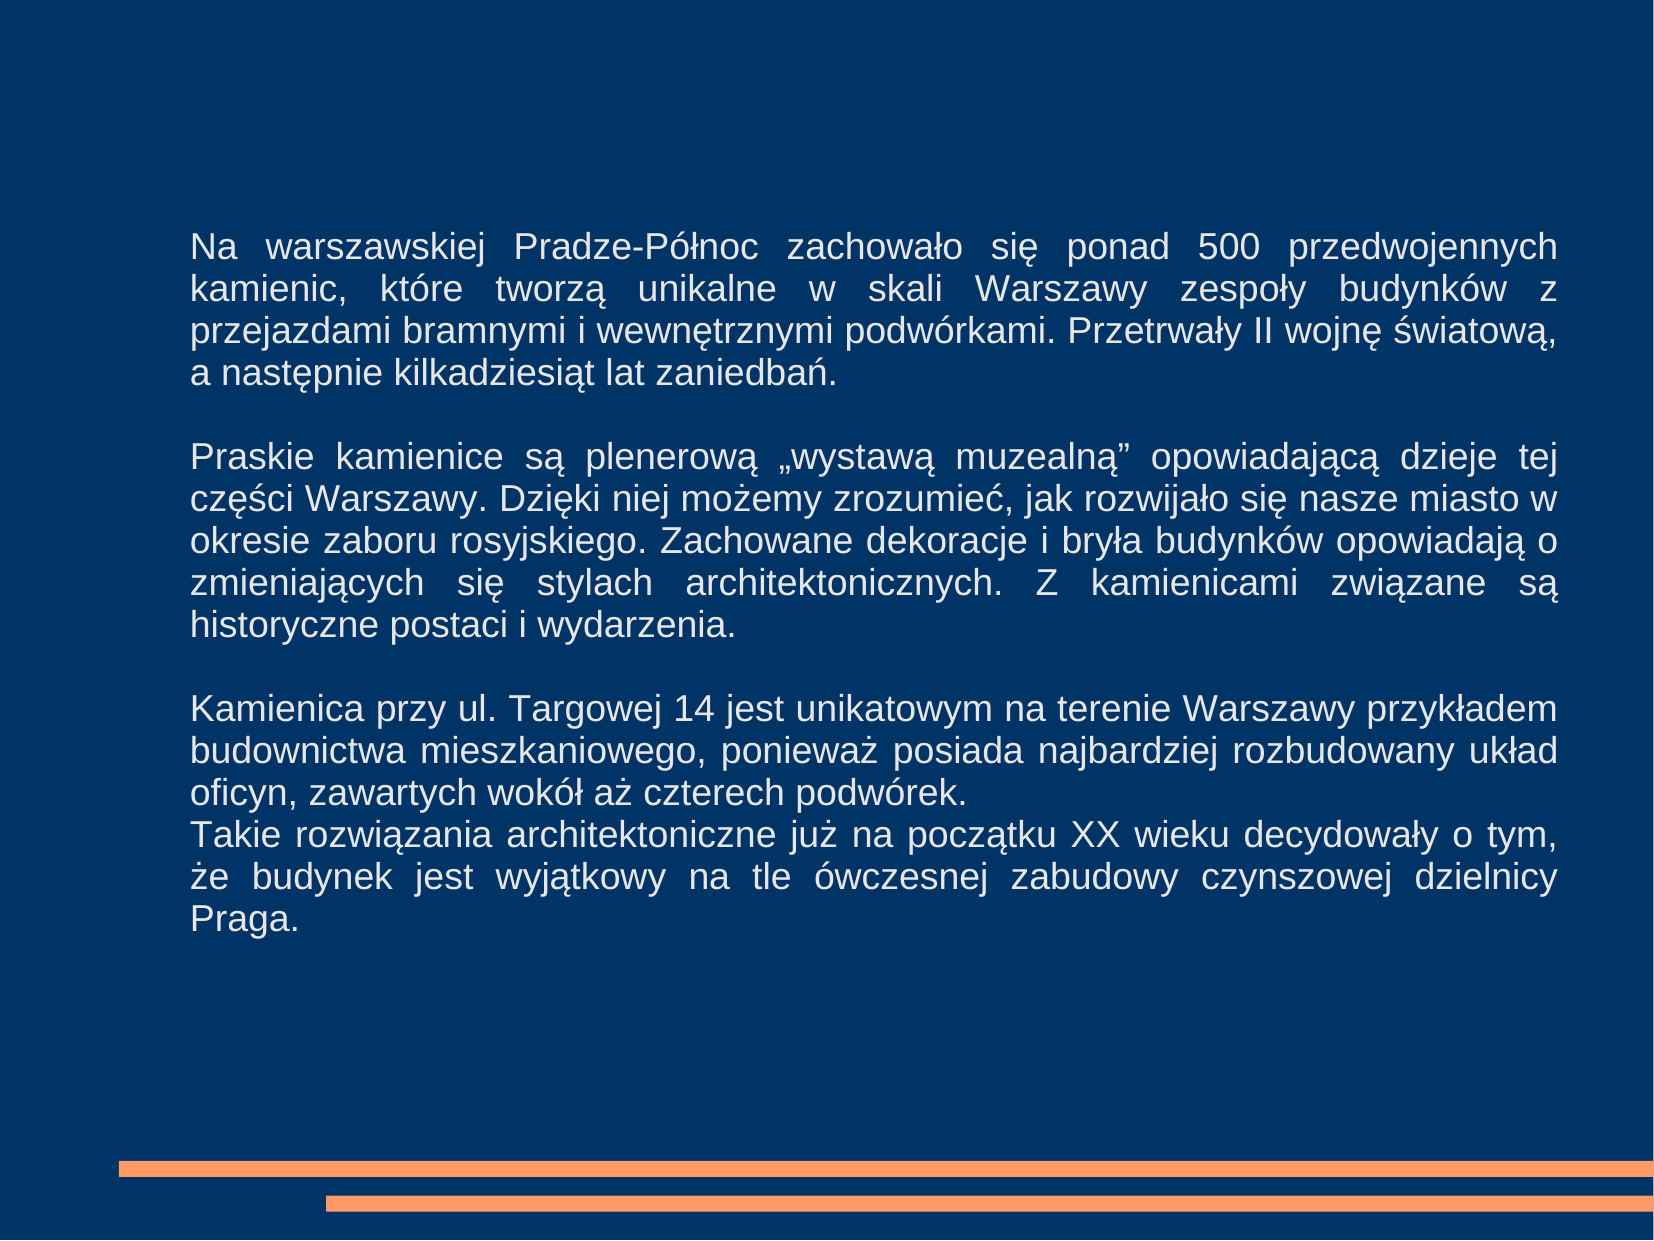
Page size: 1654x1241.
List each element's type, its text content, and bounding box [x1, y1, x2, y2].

list Na warszawskiej Pradze-Północ zachowało się ponad 500 przedwojennych kamienic, które tworzą unikalne w skali Warszawy zespoły budynków z przejazdami bramnymi i wewnętrznymi podwórkami. Przetrwały II wojnę światową, a następnie kilkadziesiąt lat zaniedbań. Praskie kamienice są plenerową „wystawą muzealną” opowiadającą dzieje tej części Warszawy. Dzięki niej możemy zrozumieć, jak rozwijało się nasze miasto w okresie zaboru rosyjskiego. Zachowane dekoracje i bryła budynków opowiadają o zmieniających się stylach architektonicznych. Z kamienicami związane są historyczne postaci i wydarzenia. Kamienica przy ul. Targowej 14 jest unikatowym na terenie Warszawy przykładem budownictwa mieszkaniowego, ponieważ posiada najbardziej rozbudowany układ oficyn, zawartych wokół aż czterech podwórek. Takie rozwiązania architektoniczne już na początku XX wieku decydowały o tym, że budynek jest wyjątkowy na tle ówczesnej zabudowy czynszowej dzielnicy Praga. [119, 225, 1559, 1036]
